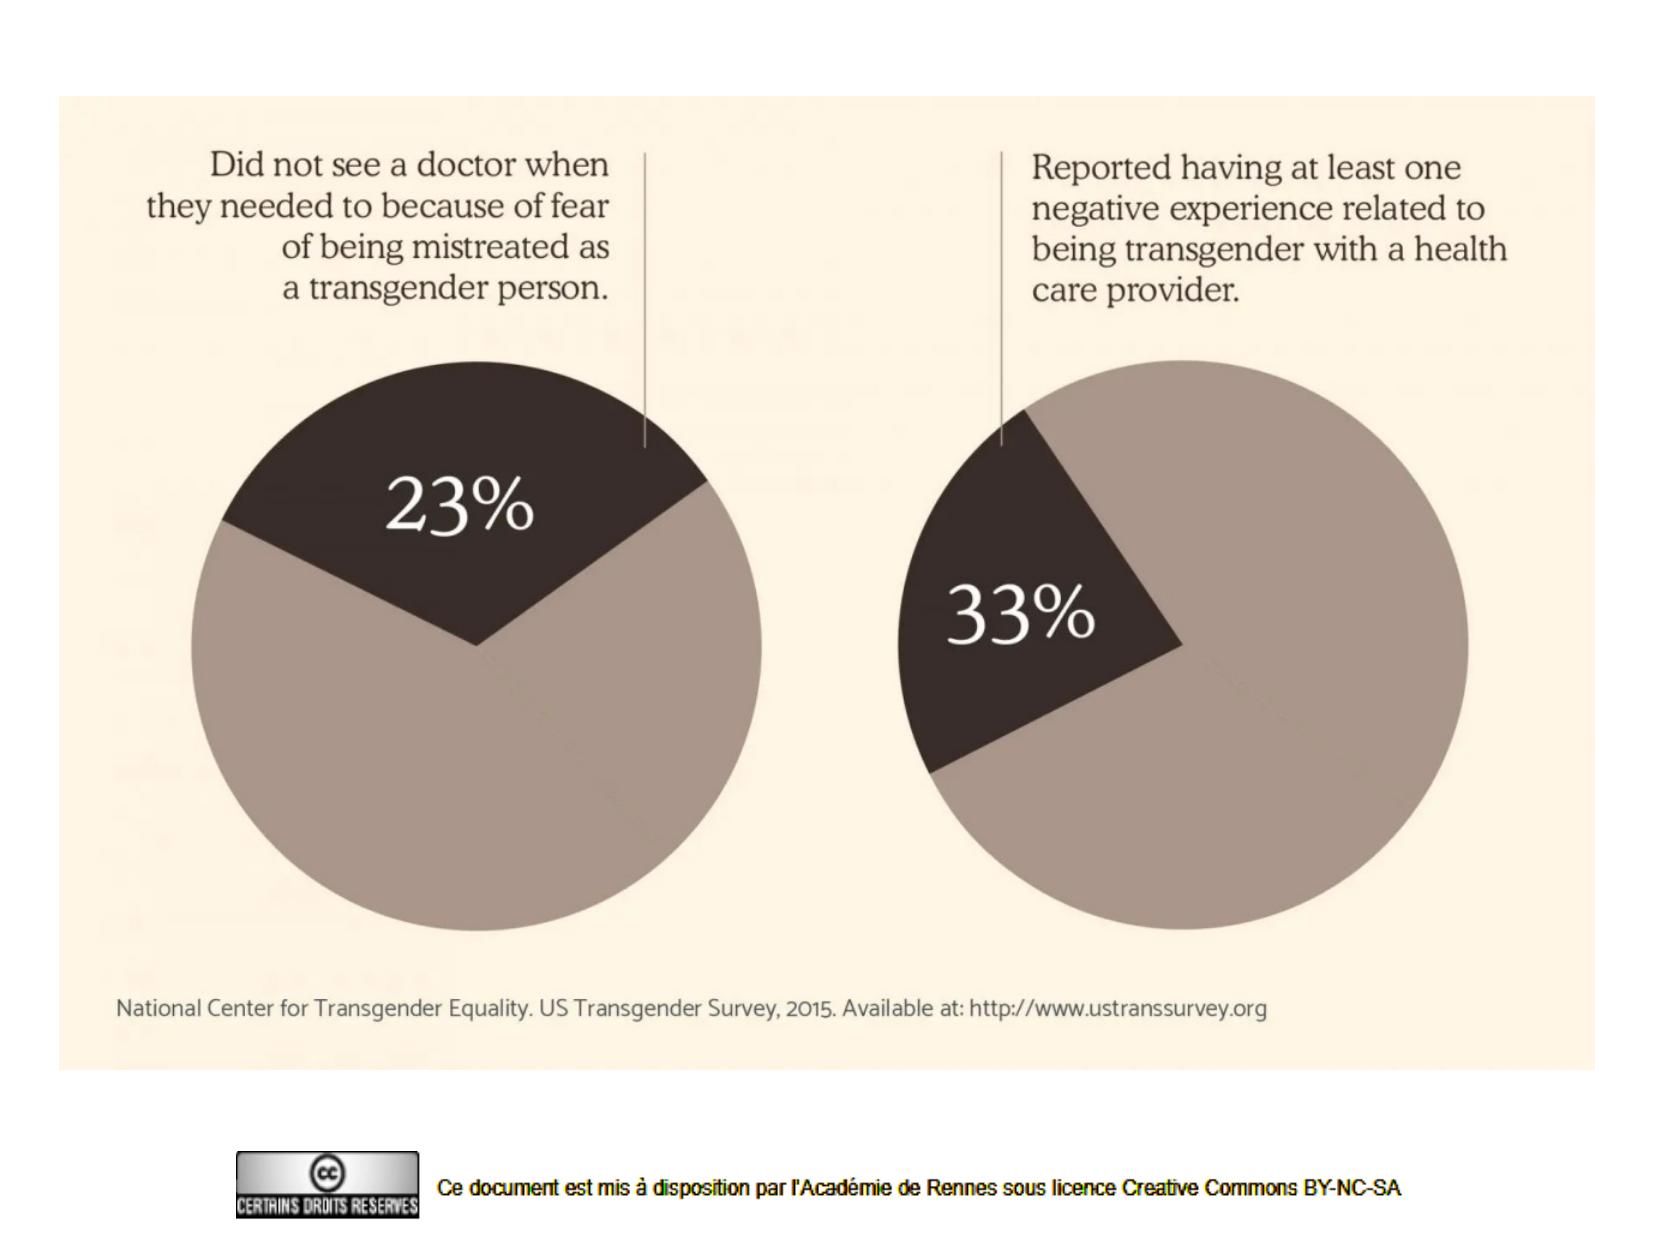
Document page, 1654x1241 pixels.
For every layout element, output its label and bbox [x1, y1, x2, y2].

picture [59, 96, 1595, 1070]
picture [236, 1151, 1418, 1228]
